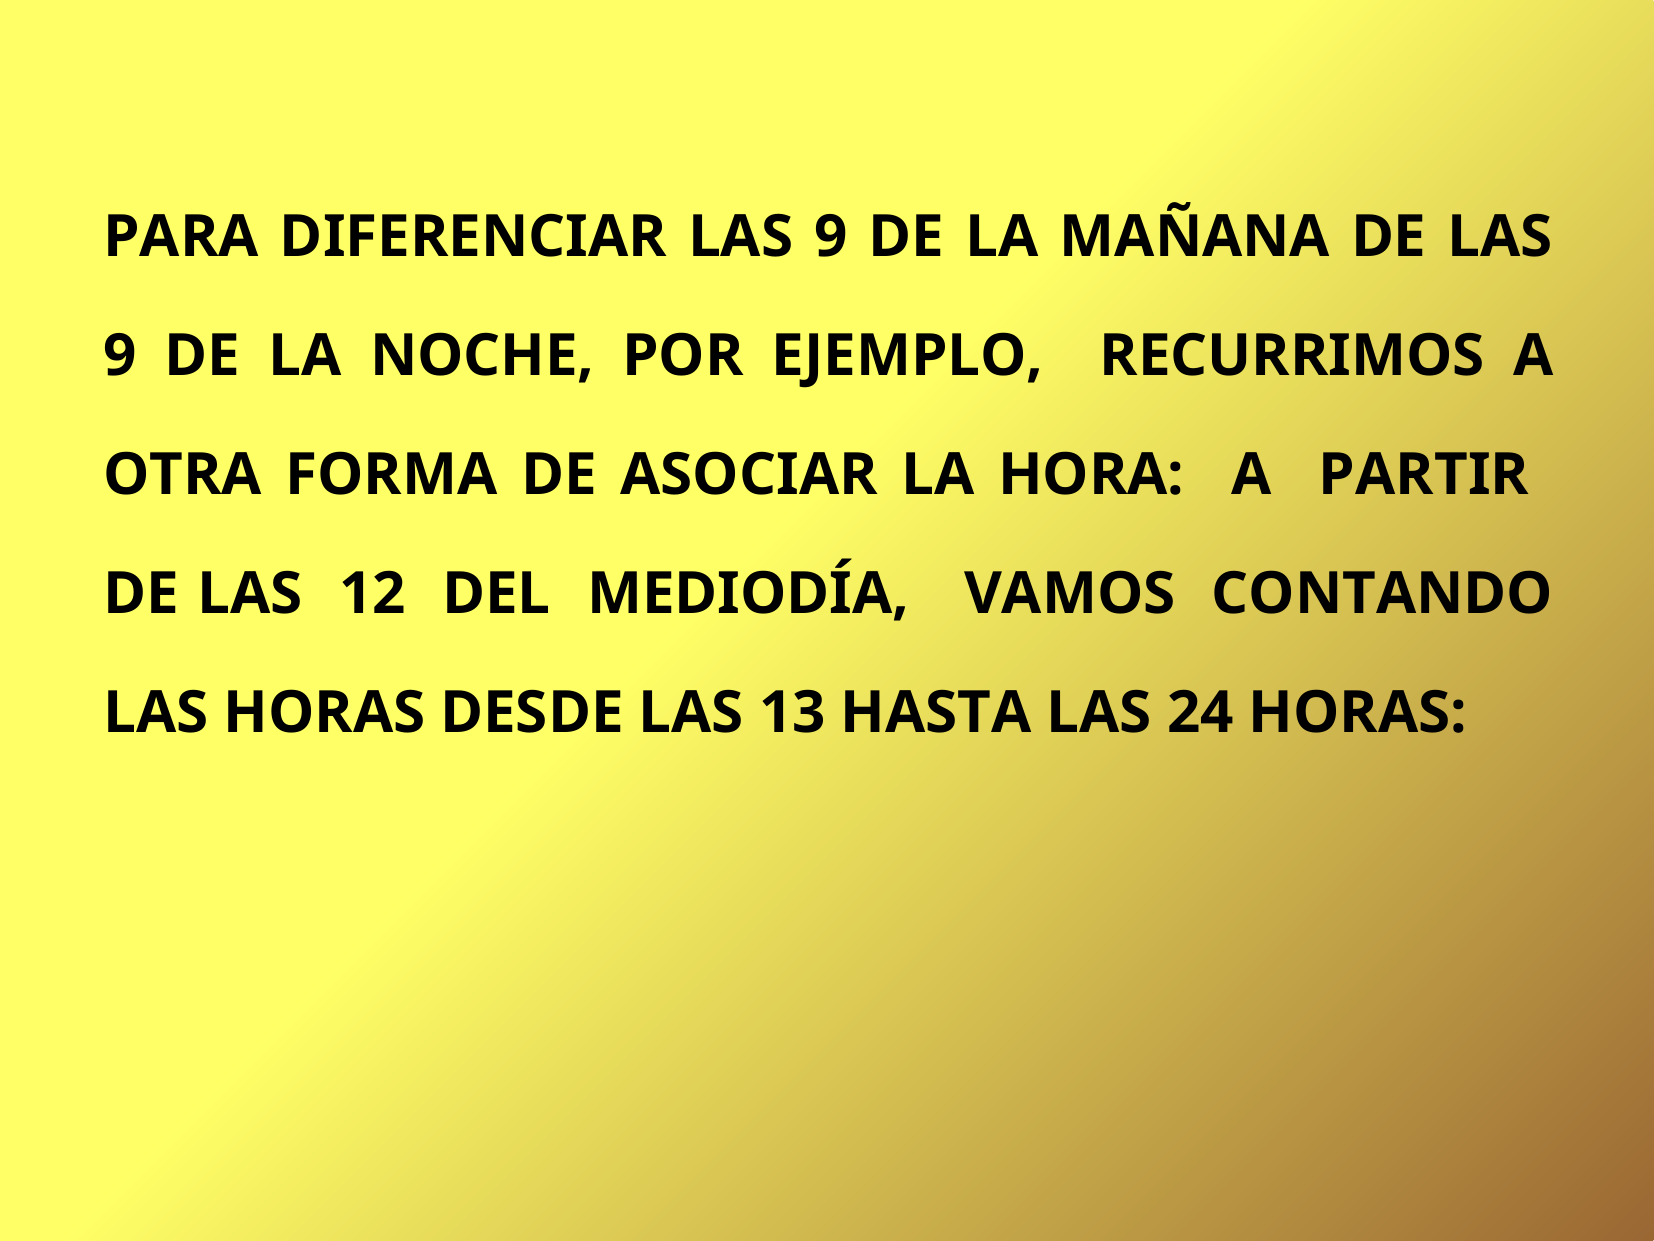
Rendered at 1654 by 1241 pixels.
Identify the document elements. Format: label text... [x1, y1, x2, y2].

text_box PARA DIFERENCIAR LAS 9 DE LA MAÑANA DE LAS 9 DE LA NOCHE, POR EJEMPLO, RECURRIMOS A OTRA FORMA DE ASOCIAR LA HORA: A PARTIR DE LAS 12 DEL MEDIODÍA, VAMOS CONTANDO LAS HORAS DESDE LAS 13 HASTA LAS 24 HORAS: [88, 147, 1569, 1003]
